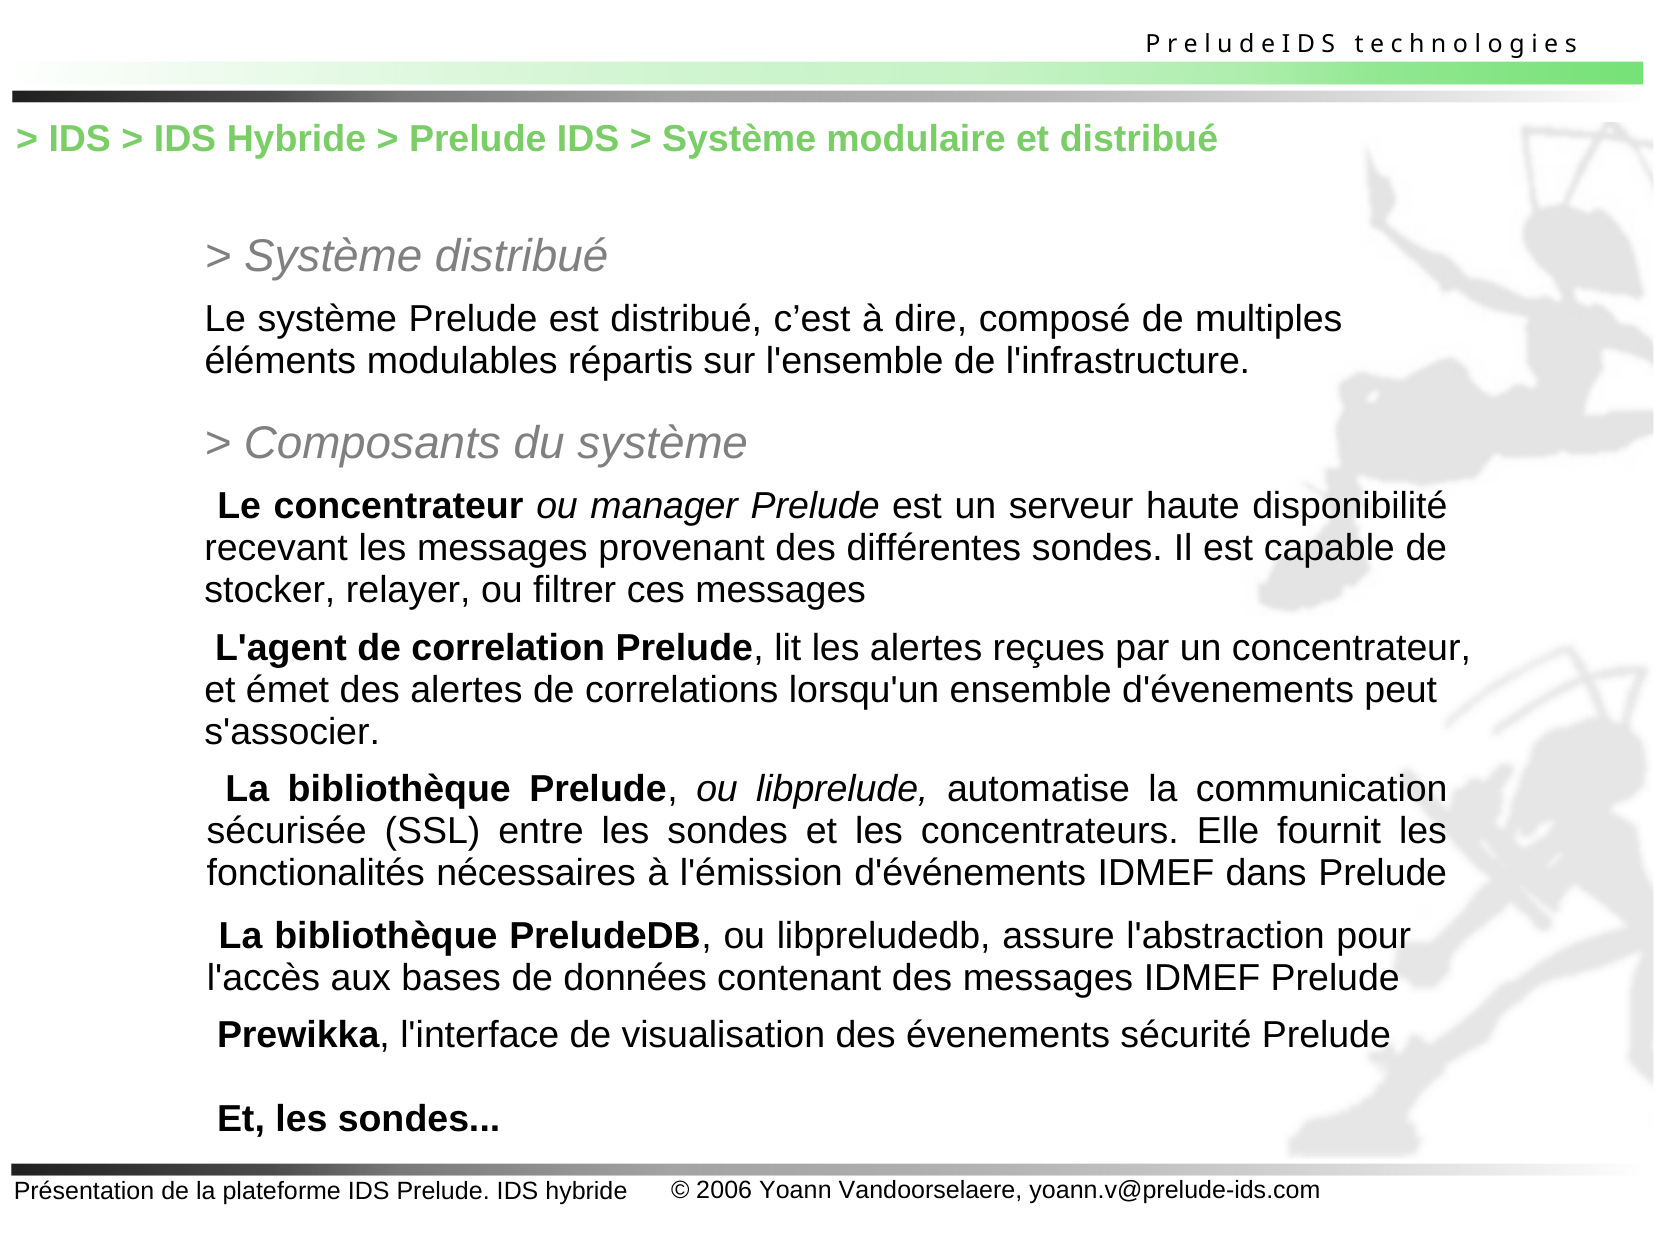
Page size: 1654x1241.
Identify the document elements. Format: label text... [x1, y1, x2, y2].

picture [0, 48, 1654, 1206]
text_box > Système distribué Le système Prelude est distribué, c’est à dire, composé de multiples éléments modulables répartis sur l'ensemble de l'infrastructure. [204, 229, 1446, 400]
text_box L'agent de correlation Prelude, lit les alertes reçues par un concentrateur, et émet des alertes de correlations lorsqu'un ensemble d'évenements peut s'associer. [204, 626, 1491, 768]
text_box Prewikka, l'interface de visualisation des évenements sécurité Prelude Et, les sondes... [206, 1013, 1425, 1158]
text_box > Composants du système Le concentrateur ou manager Prelude est un serveur haute disponibilité recevant les messages provenant des différentes sondes. Il est capable de stocker, relayer, ou filtrer ces messages [204, 416, 1448, 626]
text_box La bibliothèque PreludeDB, ou libpreludedb, assure l'abstraction pour l'accès aux bases de données contenant des messages IDMEF Prelude [206, 914, 1448, 1010]
text_box Présentation de la plateforme IDS Prelude. IDS hybride [13, 1176, 659, 1208]
text_box La bibliothèque Prelude, ou libprelude, automatise la communication sécurisée (SSL) entre les sondes et les concentrateurs. Elle fournit les fonctionalités nécessaires à l'émission d'événements IDMEF dans Prelude [206, 768, 1448, 910]
text_box > IDS > IDS Hybride > Prelude IDS > Système modulaire et distribué [16, 117, 1220, 166]
text_box P r e l u d e I D S t e c h n o l o g i e s [1145, 25, 1640, 55]
text_box © 2006 Yoann Vandoorselaere, yoann.v@prelude-ids.com [670, 1175, 1323, 1207]
